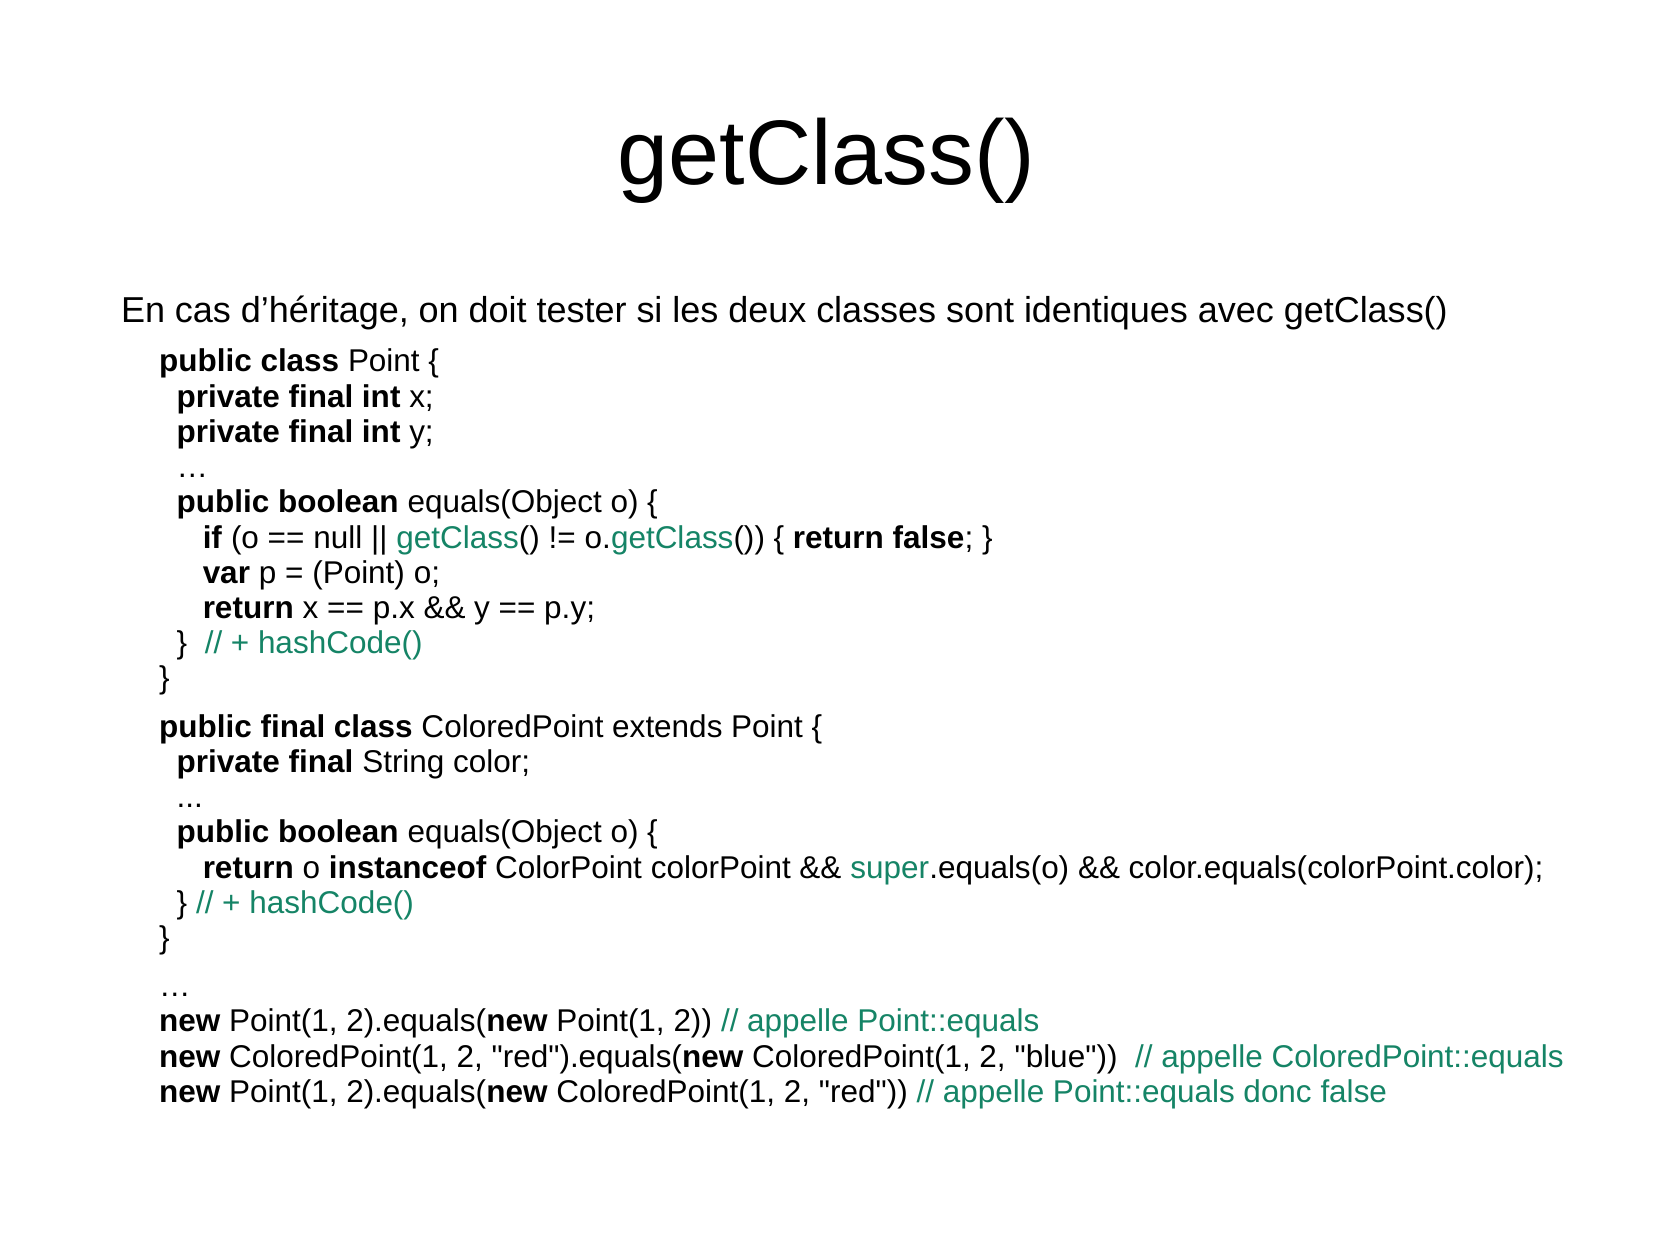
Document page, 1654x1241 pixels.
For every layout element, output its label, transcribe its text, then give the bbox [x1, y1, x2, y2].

list En cas d’héritage, on doit tester si les deux classes sont identiques avec getClass() public class Point { private final int x; private final int y; … public boolean equals(Object o) { if (o == null || getClass() != o.getClass()) { return false; } var p = (Point) o; return x == p.x && y == p.y; } // + hashCode() } public final class ColoredPoint extends Point { private final String color; ... public boolean equals(Object o) { return o instanceof ColorPoint colorPoint && super.equals(o) && color.equals(colorPoint.color); } // + hashCode() } … new Point(1, 2).equals(new Point(1, 2)) // appelle Point::equals new ColoredPoint(1, 2, "red").equals(new ColoredPoint(1, 2, "blue")) // appelle ColoredPoint::equals new Point(1, 2).equals(new ColoredPoint(1, 2, "red")) // appelle Point::equals donc false [82, 290, 1571, 1111]
title getClass() [82, 49, 1571, 257]
